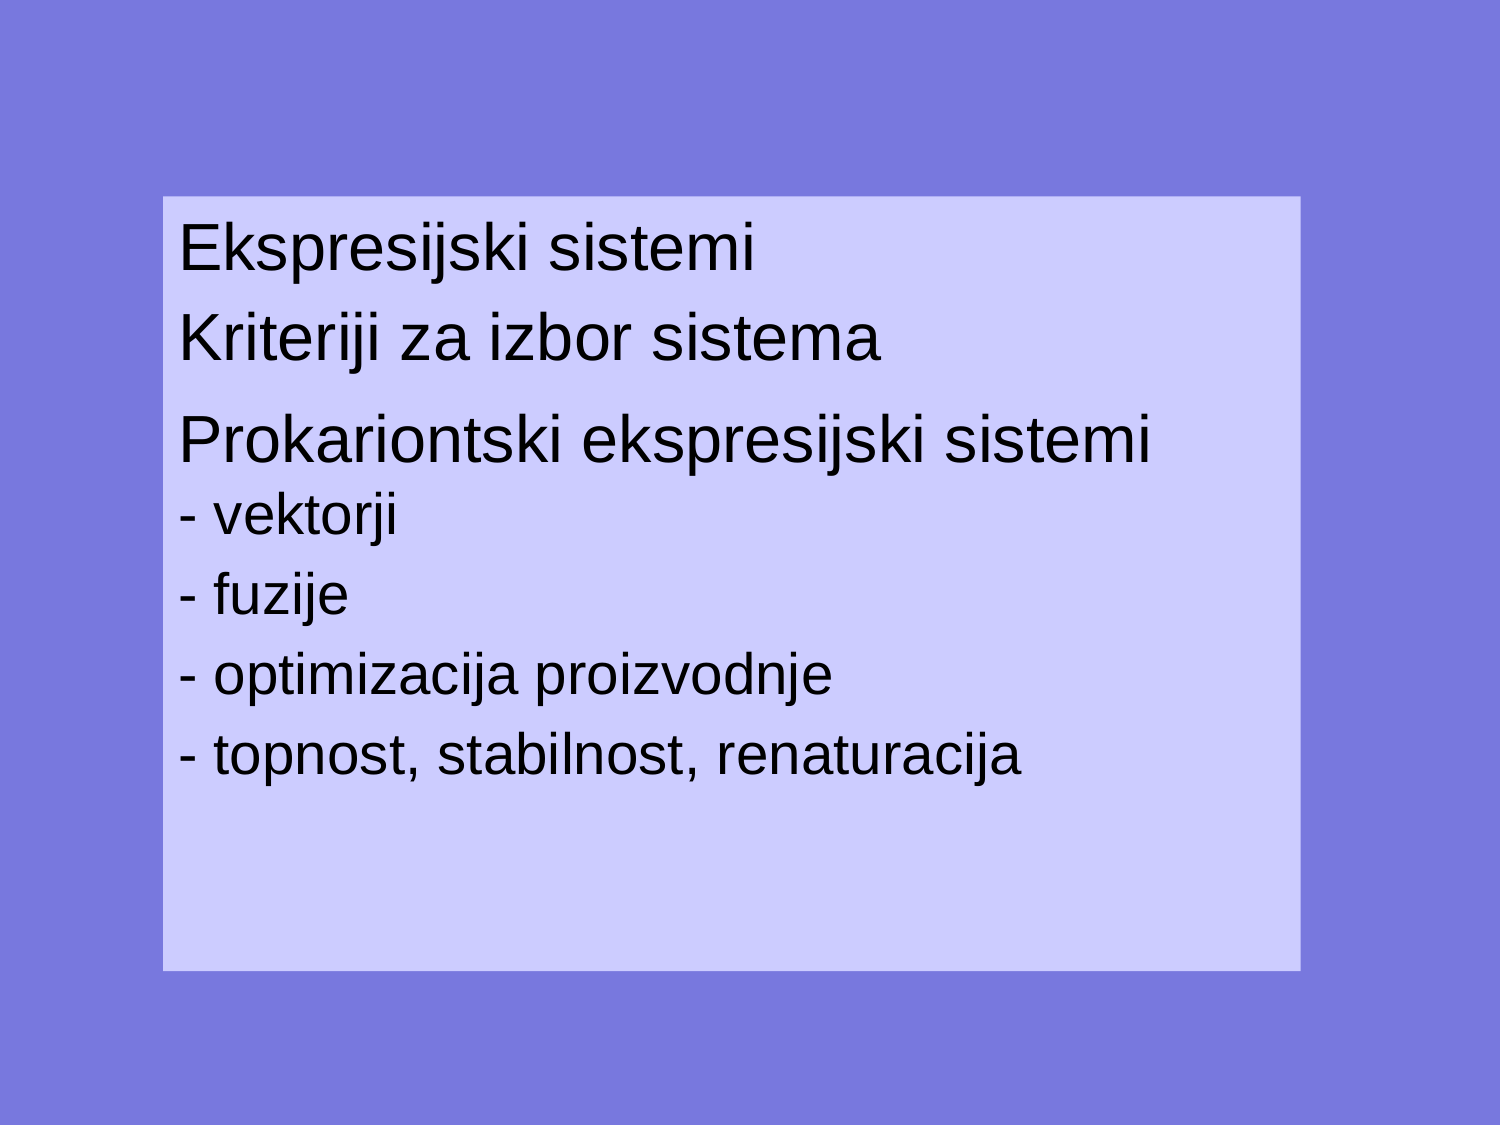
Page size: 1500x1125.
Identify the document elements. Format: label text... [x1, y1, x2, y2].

text_box Ekspresijski sistemi Kriteriji za izbor sistema Prokariontski ekspresijski sistemi - vektorji - fuzije - optimizacija proizvodnje - topnost, stabilnost, renaturacija [163, 196, 1301, 972]
